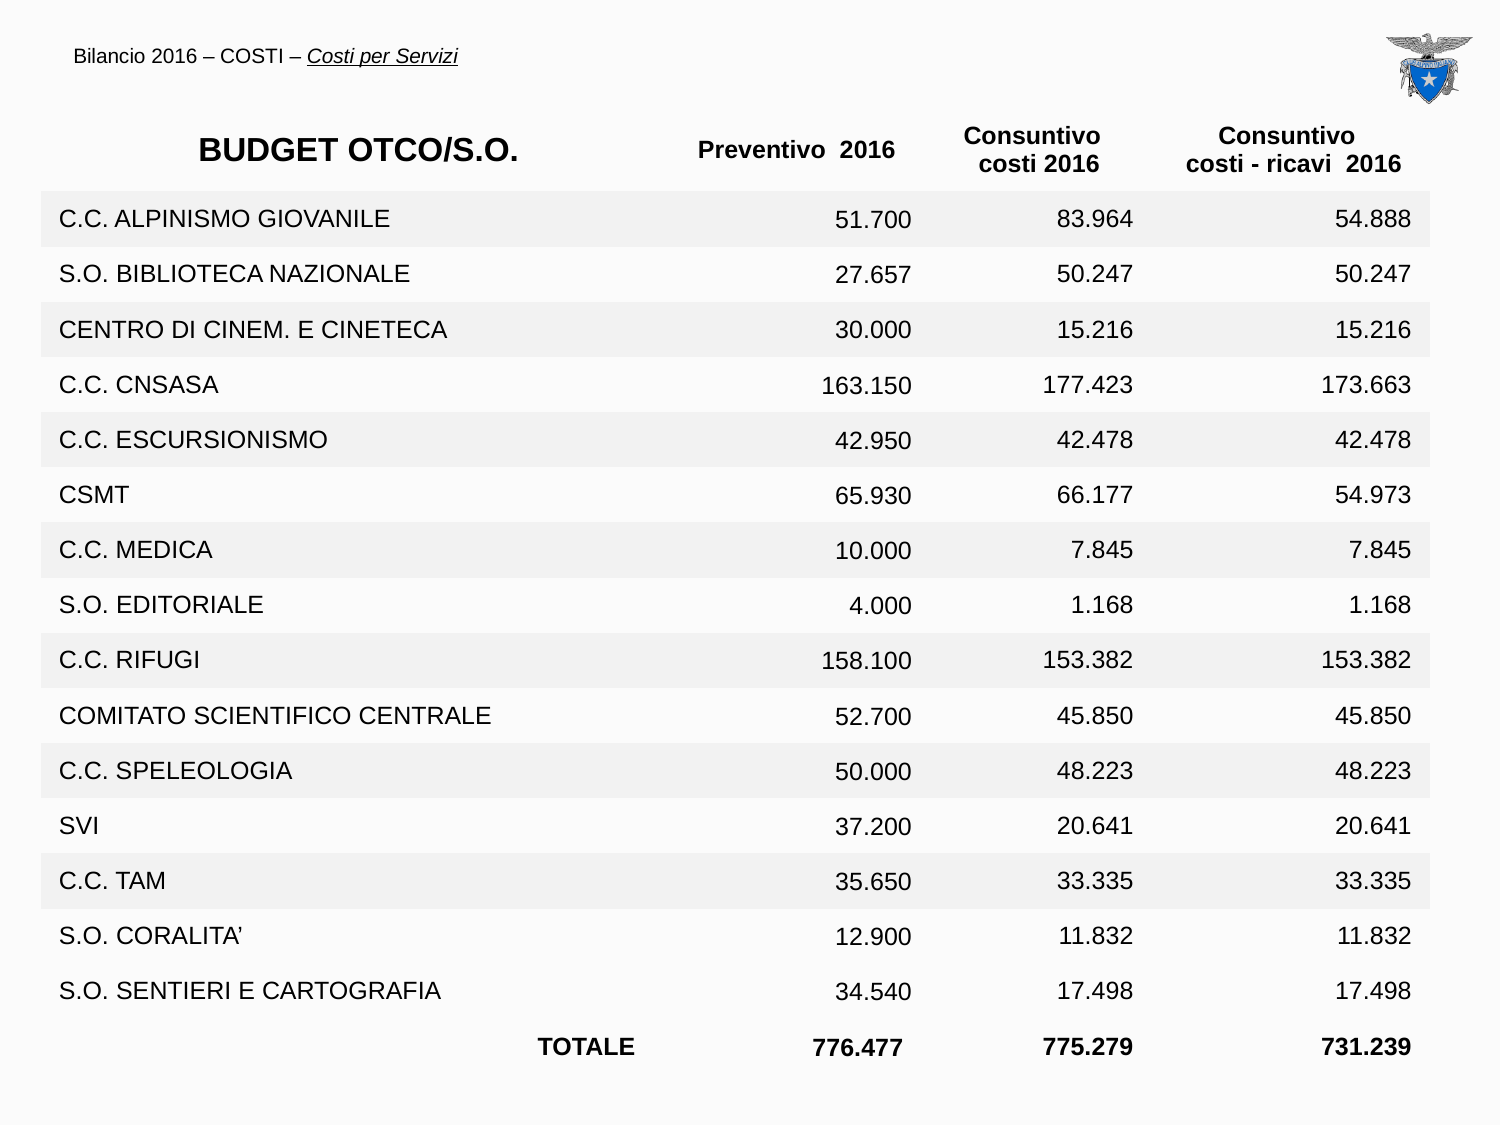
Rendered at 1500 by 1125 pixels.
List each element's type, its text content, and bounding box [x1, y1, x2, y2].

table_cell C.C. MEDICA [41, 522, 667, 578]
table_cell 731.239 [1151, 1019, 1430, 1075]
table_cell 15.216 [927, 302, 1151, 357]
table_cell 10.000 [667, 522, 927, 578]
table_cell 37.200 [667, 798, 927, 853]
table_cell 11.832 [1151, 909, 1430, 964]
table_cell 48.223 [1151, 743, 1430, 798]
table_cell 54.973 [1151, 467, 1430, 522]
table_cell 65.930 [667, 467, 927, 522]
table_cell 48.223 [927, 743, 1151, 798]
table_cell S.O. EDITORIALE [41, 578, 667, 633]
table_cell 52.700 [667, 688, 927, 743]
table_cell C.C. TAM [41, 853, 667, 909]
table_cell 17.498 [1151, 964, 1430, 1019]
table_cell 158.100 [667, 633, 927, 688]
table_cell 12.900 [667, 909, 927, 964]
table_cell 42.478 [927, 412, 1151, 467]
table_cell 20.641 [1151, 798, 1430, 853]
table_cell C.C. ALPINISMO GIOVANILE [41, 191, 667, 247]
table_cell 173.663 [1151, 357, 1430, 412]
table_cell 45.850 [1151, 688, 1430, 743]
table_cell S.O. BIBLIOTECA NAZIONALE [41, 247, 667, 302]
table_cell 34.540 [667, 964, 927, 1019]
table_cell 35.650 [667, 853, 927, 909]
text_box Bilancio 2016 – COSTI – Costi per Servizi [58, 35, 504, 76]
table_header Consuntivo costi 2016 [927, 107, 1151, 191]
table_cell 4.000 [667, 578, 927, 633]
table_cell TOTALE [41, 1019, 667, 1075]
table_cell SVI [41, 798, 667, 853]
table_cell 33.335 [1151, 853, 1430, 909]
table_cell 30.000 [667, 302, 927, 357]
table_cell 45.850 [927, 688, 1151, 743]
table_cell 50.247 [1151, 247, 1430, 302]
table_cell 7.845 [927, 522, 1151, 578]
table_cell C.C. ESCURSIONISMO [41, 412, 667, 467]
table_cell S.O. CORALITA’ [41, 909, 667, 964]
table_header Preventivo 2016 [667, 107, 927, 191]
table_header Consuntivo costi - ricavi 2016 [1151, 107, 1430, 191]
table_cell 20.641 [927, 798, 1151, 853]
table_cell 42.950 [667, 412, 927, 467]
table_cell 42.478 [1151, 412, 1430, 467]
table_cell CENTRO DI CINEM. E CINETECA [41, 302, 667, 357]
table_cell 153.382 [927, 633, 1151, 688]
table_cell 17.498 [927, 964, 1151, 1019]
table_cell 11.832 [927, 909, 1151, 964]
table_cell 177.423 [927, 357, 1151, 412]
table_cell CSMT [41, 467, 667, 522]
table_cell 66.177 [927, 467, 1151, 522]
table_cell 15.216 [1151, 302, 1430, 357]
table_cell 775.279 [927, 1019, 1151, 1075]
table_cell 50.247 [927, 247, 1151, 302]
table_cell 51.700 [667, 191, 927, 247]
table_cell 153.382 [1151, 633, 1430, 688]
table_cell 50.000 [667, 743, 927, 798]
table_cell S.O. SENTIERI E CARTOGRAFIA [41, 964, 667, 1019]
table_cell 33.335 [927, 853, 1151, 909]
table_cell 1.168 [927, 578, 1151, 633]
table_cell 54.888 [1151, 191, 1430, 247]
picture [1382, 29, 1477, 112]
table_cell 7.845 [1151, 522, 1430, 578]
table_cell 83.964 [927, 191, 1151, 247]
table_cell C.C. SPELEOLOGIA [41, 743, 667, 798]
table_cell C.C. CNSASA [41, 357, 667, 412]
table_cell 163.150 [667, 357, 927, 412]
table_cell C.C. RIFUGI [41, 633, 667, 688]
table_header BUDGET OTCO/S.O. [41, 107, 667, 191]
table_cell 1.168 [1151, 578, 1430, 633]
table_cell COMITATO SCIENTIFICO CENTRALE [41, 688, 667, 743]
table_cell 27.657 [667, 247, 927, 302]
table_cell 776.477 [667, 1019, 927, 1075]
